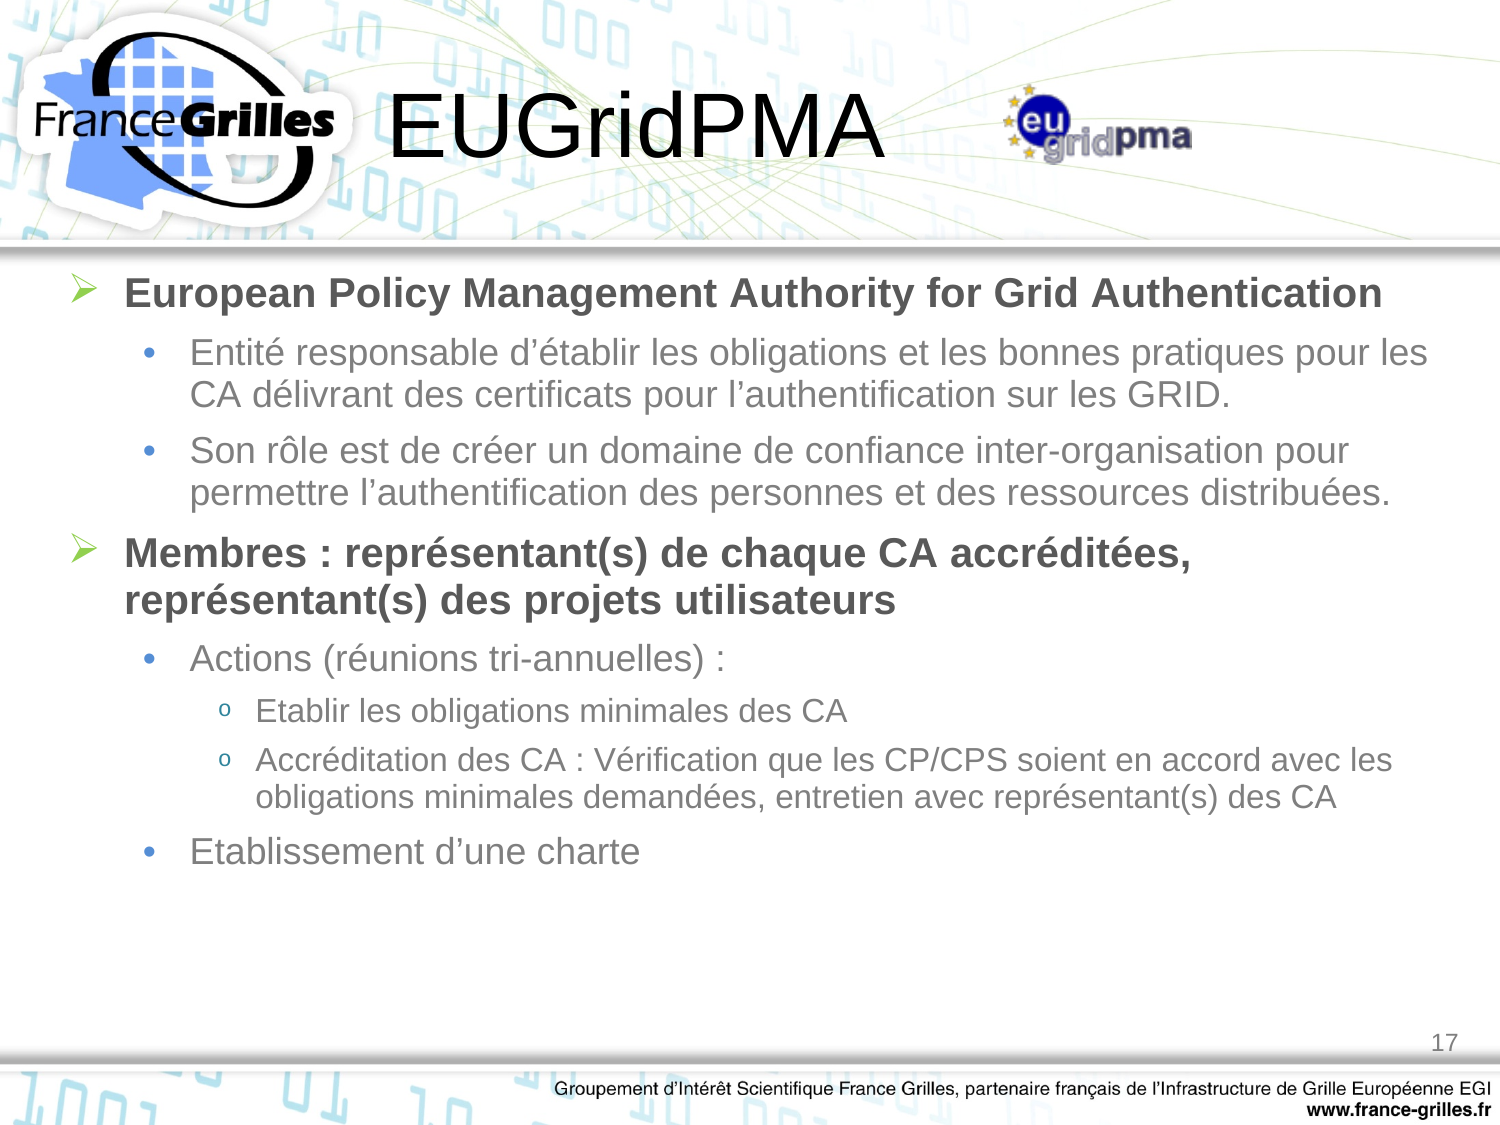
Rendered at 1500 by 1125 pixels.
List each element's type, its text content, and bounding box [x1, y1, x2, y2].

picture [0, 0, 1500, 1125]
list European Policy Management Authority for Grid Authentication Entité responsable d’établir les obligations et les bonnes pratiques pour les CA délivrant des certificats pour l’authentification sur les GRID. Son rôle est de créer un domaine de confiance inter-organisation pour permettre l’authentification des personnes et des ressources distribuées. Membres : représentant(s) de chaque CA accréditées, représentant(s) des projets utilisateurs Actions (réunions tri-annuelles) : Etablir les obligations minimales des CA Accréditation des CA : Vérification que les CP/CPS soient en accord avec les obligations minimales demandées, entretien avec représentant(s) des CA Etablissement d’une charte [53, 262, 1459, 1024]
title EUGridPMA [372, 7, 1459, 244]
